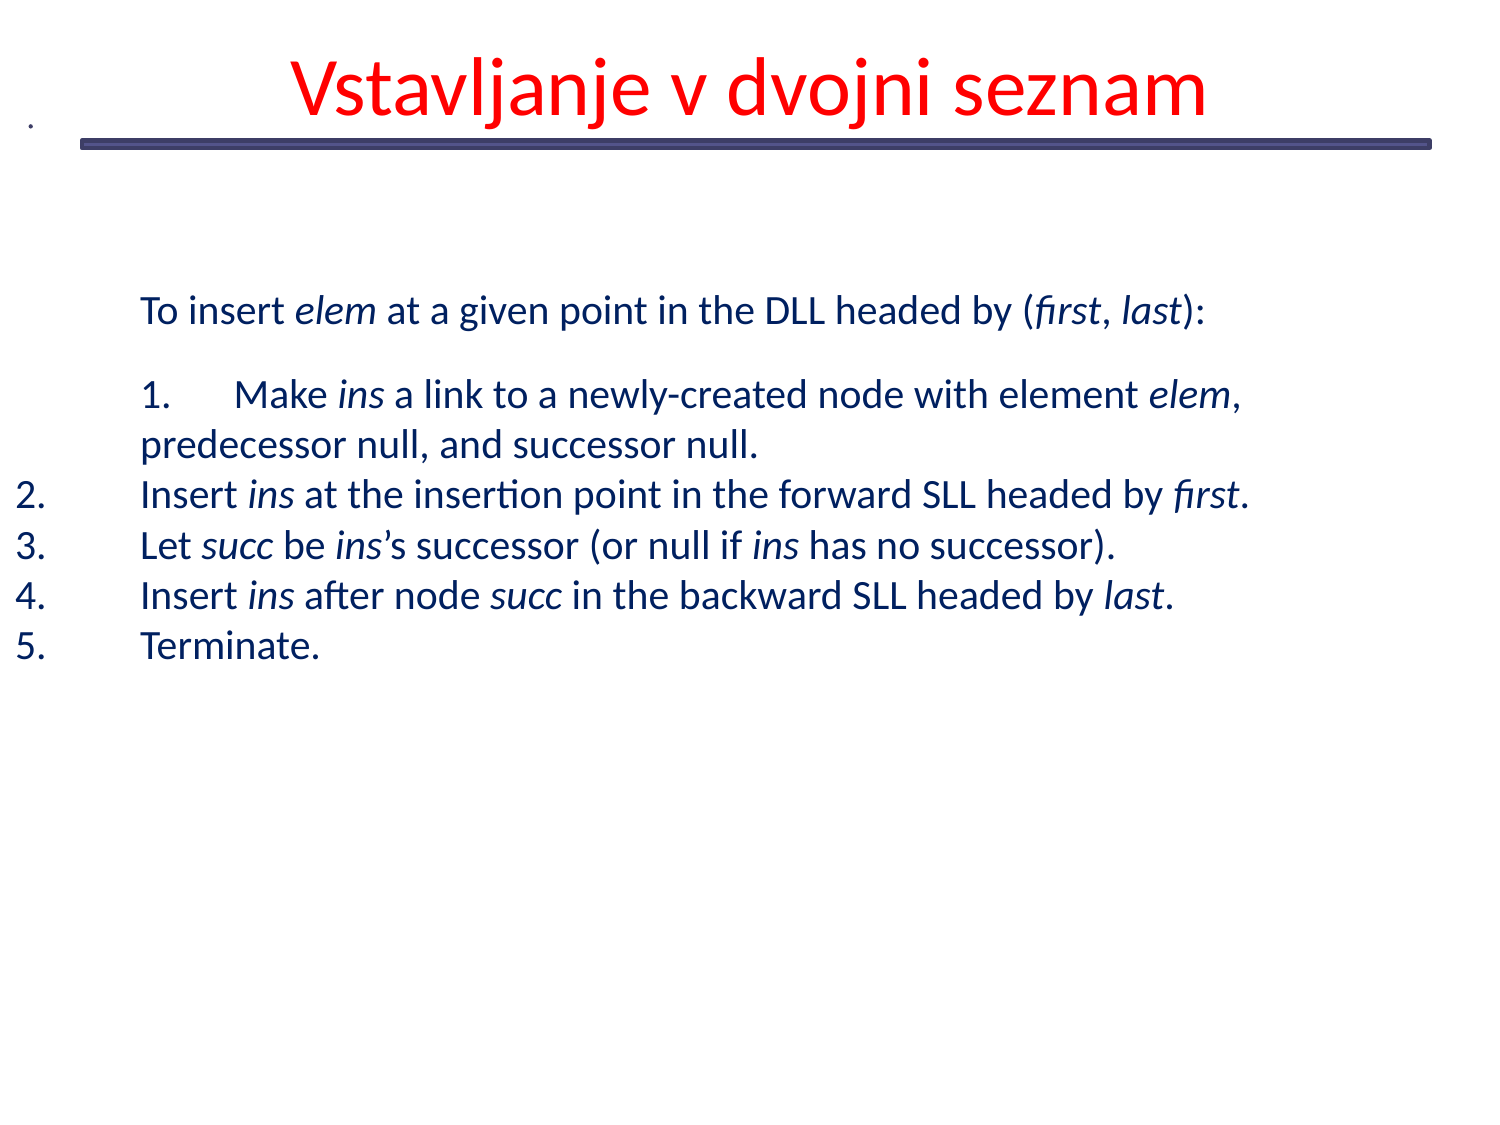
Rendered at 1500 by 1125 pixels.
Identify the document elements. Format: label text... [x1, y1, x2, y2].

list To insert elem at a given point in the DLL headed by (first, last): 1. Make ins a link to a newly-created node with element elem, predecessor null, and successor null. 2. Insert ins at the insertion point in the forward SLL headed by first. 3. Let succ be ins’s successor (or null if ins has no successor). 4. Insert ins after node succ in the backward SLL headed by last. 5. Terminate. [0, 249, 1275, 1013]
title Vstavljanje v dvojni seznam [75, 23, 1425, 141]
